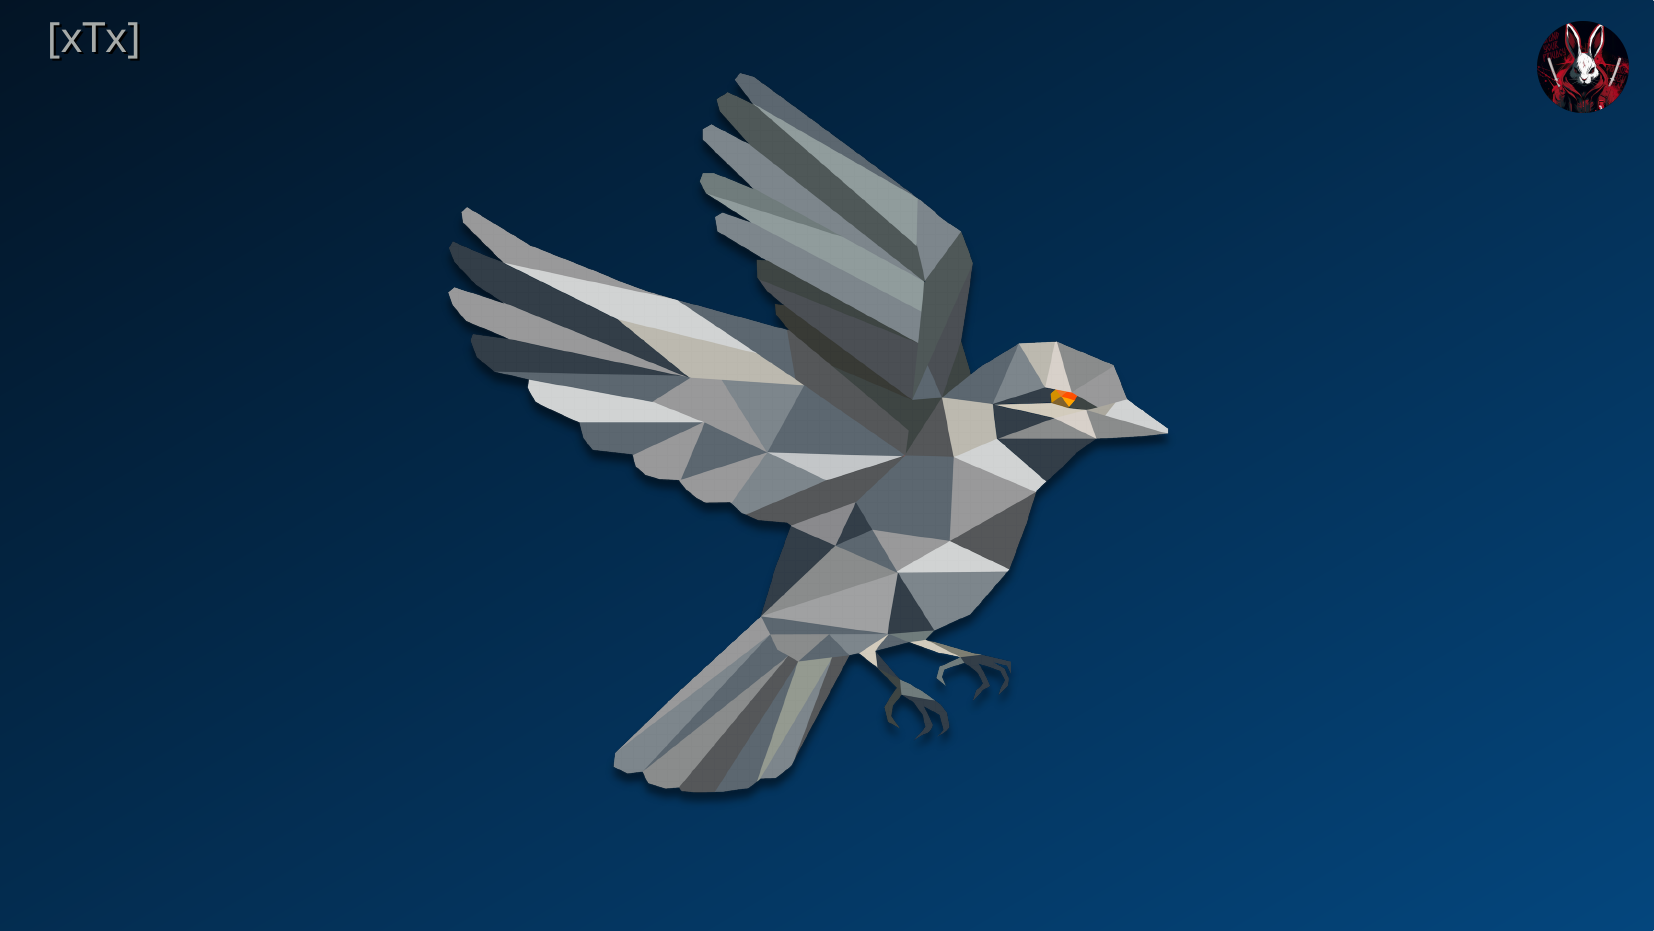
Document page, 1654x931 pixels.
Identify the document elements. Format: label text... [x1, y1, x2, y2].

text_box [xTx] [0, 0, 188, 76]
picture [1537, 21, 1629, 113]
picture [412, 37, 1203, 828]
